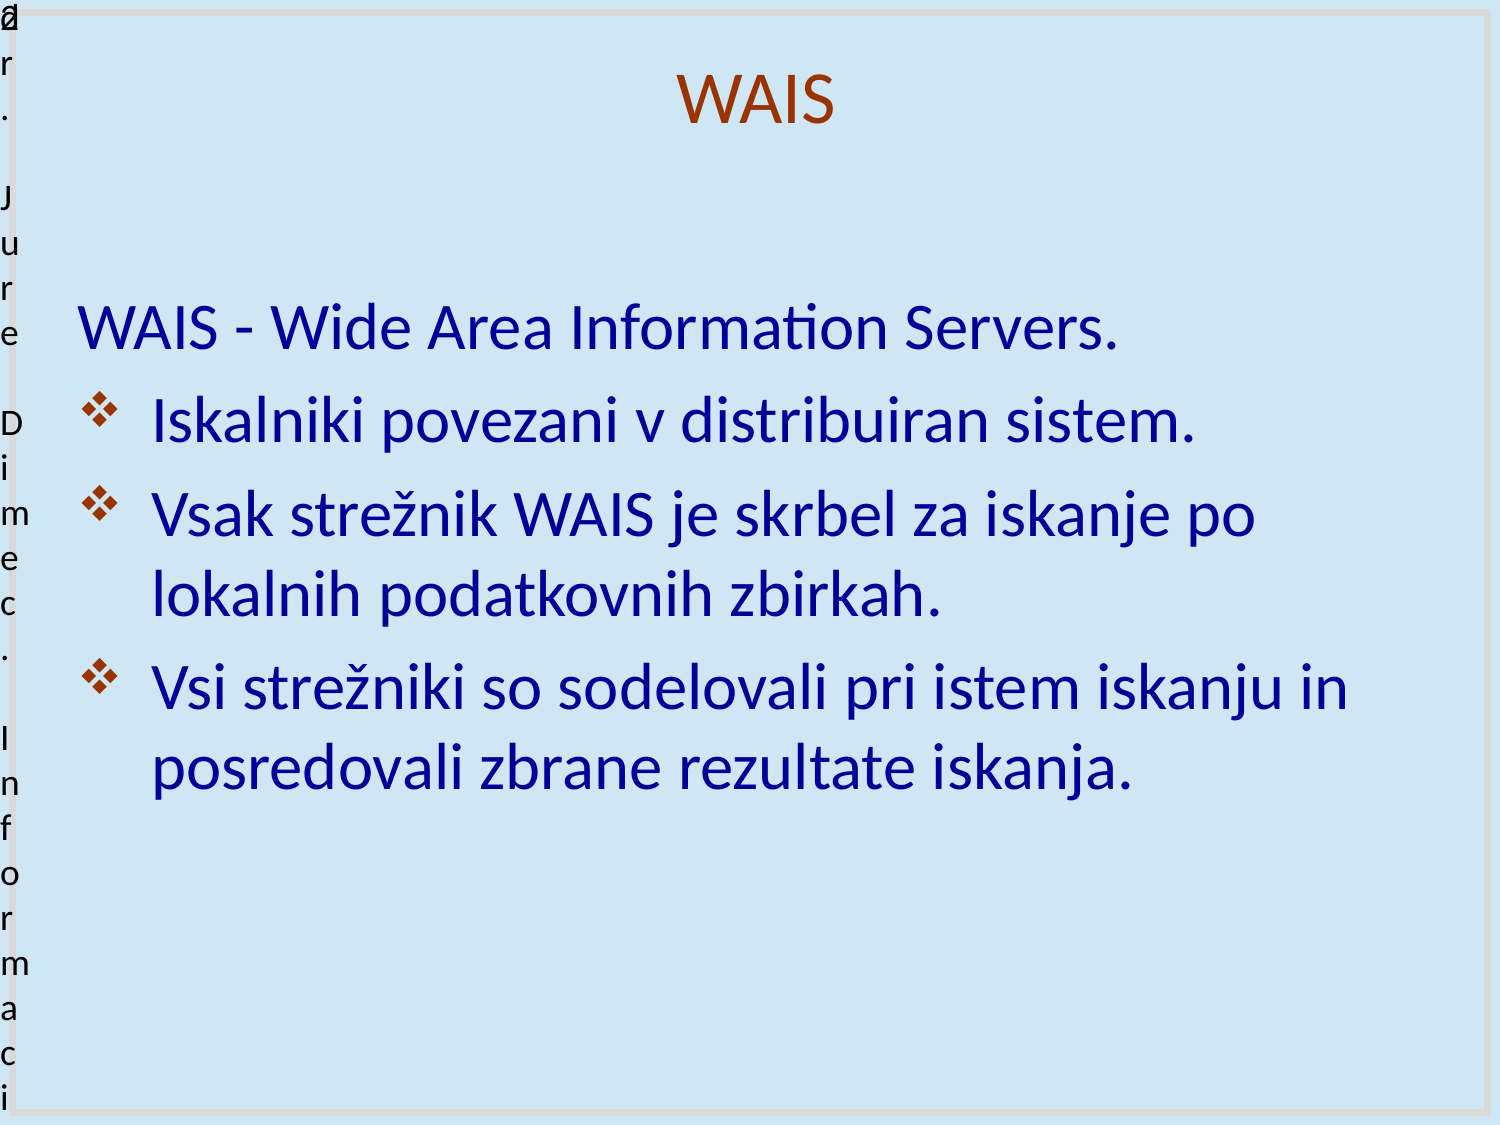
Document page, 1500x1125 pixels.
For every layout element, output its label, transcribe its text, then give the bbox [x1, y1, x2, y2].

title WAIS [37, 37, 1475, 150]
list WAIS - Wide Area Information Servers. Iskalniki povezani v distribuiran sistem. Vsak strežnik WAIS je skrbel za iskanje po lokalnih podatkovnih zbirkah. Vsi strežniki so sodelovali pri istem iskanju in posredovali zbrane rezultate iskanja. [62, 275, 1475, 1050]
